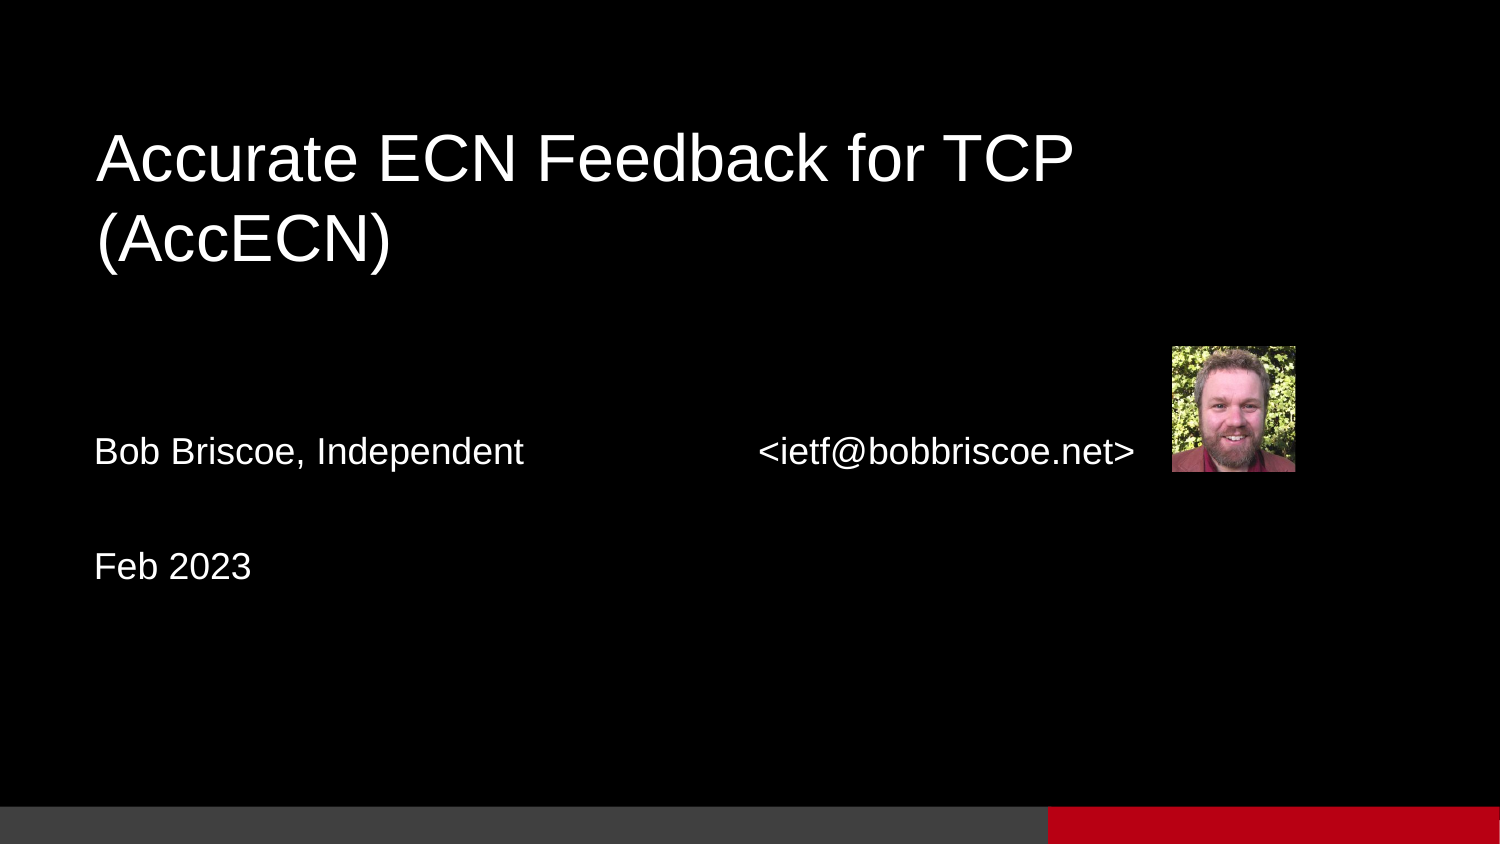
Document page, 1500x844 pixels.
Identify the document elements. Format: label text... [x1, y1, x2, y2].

picture [1172, 346, 1296, 472]
text_box Accurate ECN Feedback for TCP (AccECN) [81, 107, 1453, 233]
text_box Bob Briscoe, Independent <ietf@bobbriscoe.net> Feb 2023 [78, 419, 1423, 608]
